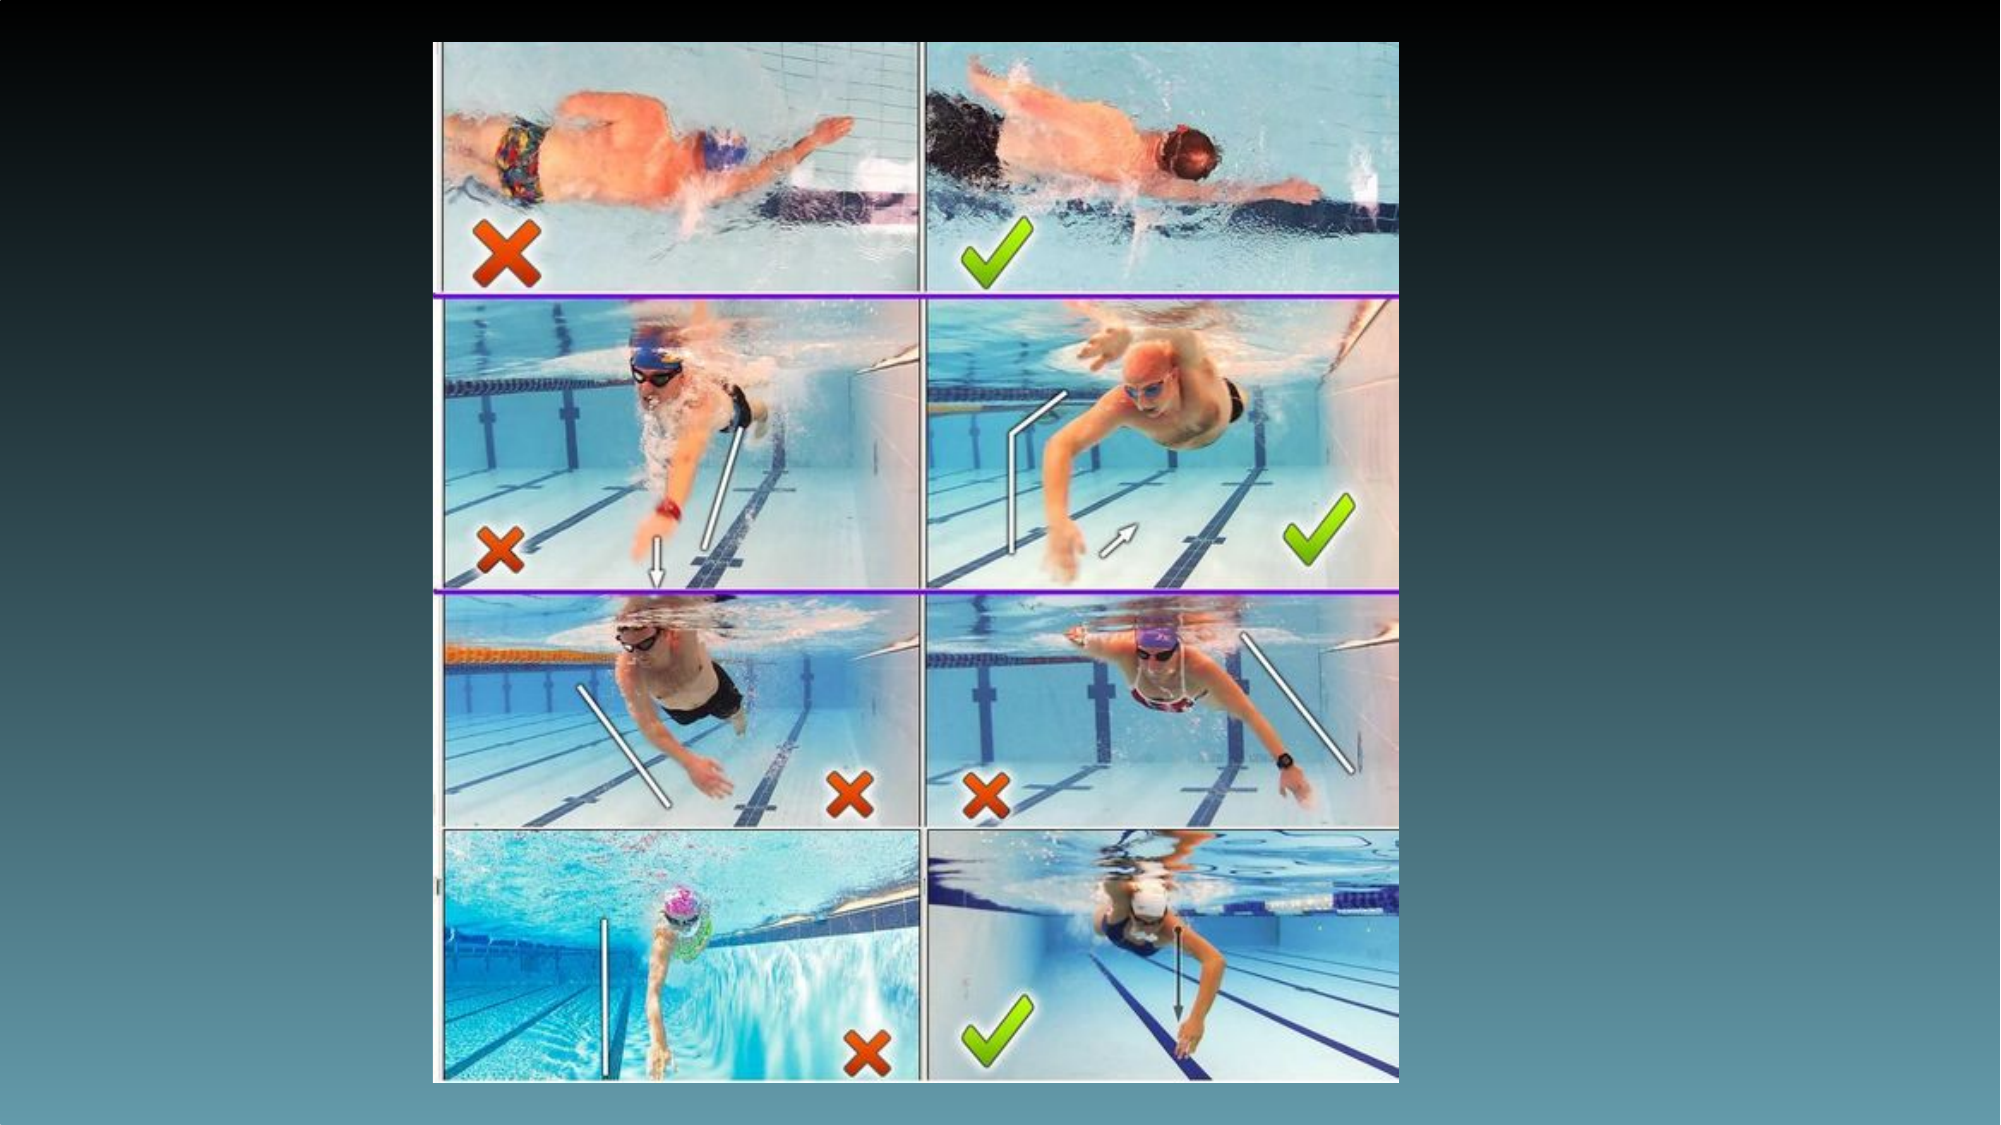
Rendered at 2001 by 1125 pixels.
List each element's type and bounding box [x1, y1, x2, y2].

picture [432, 42, 1399, 1083]
